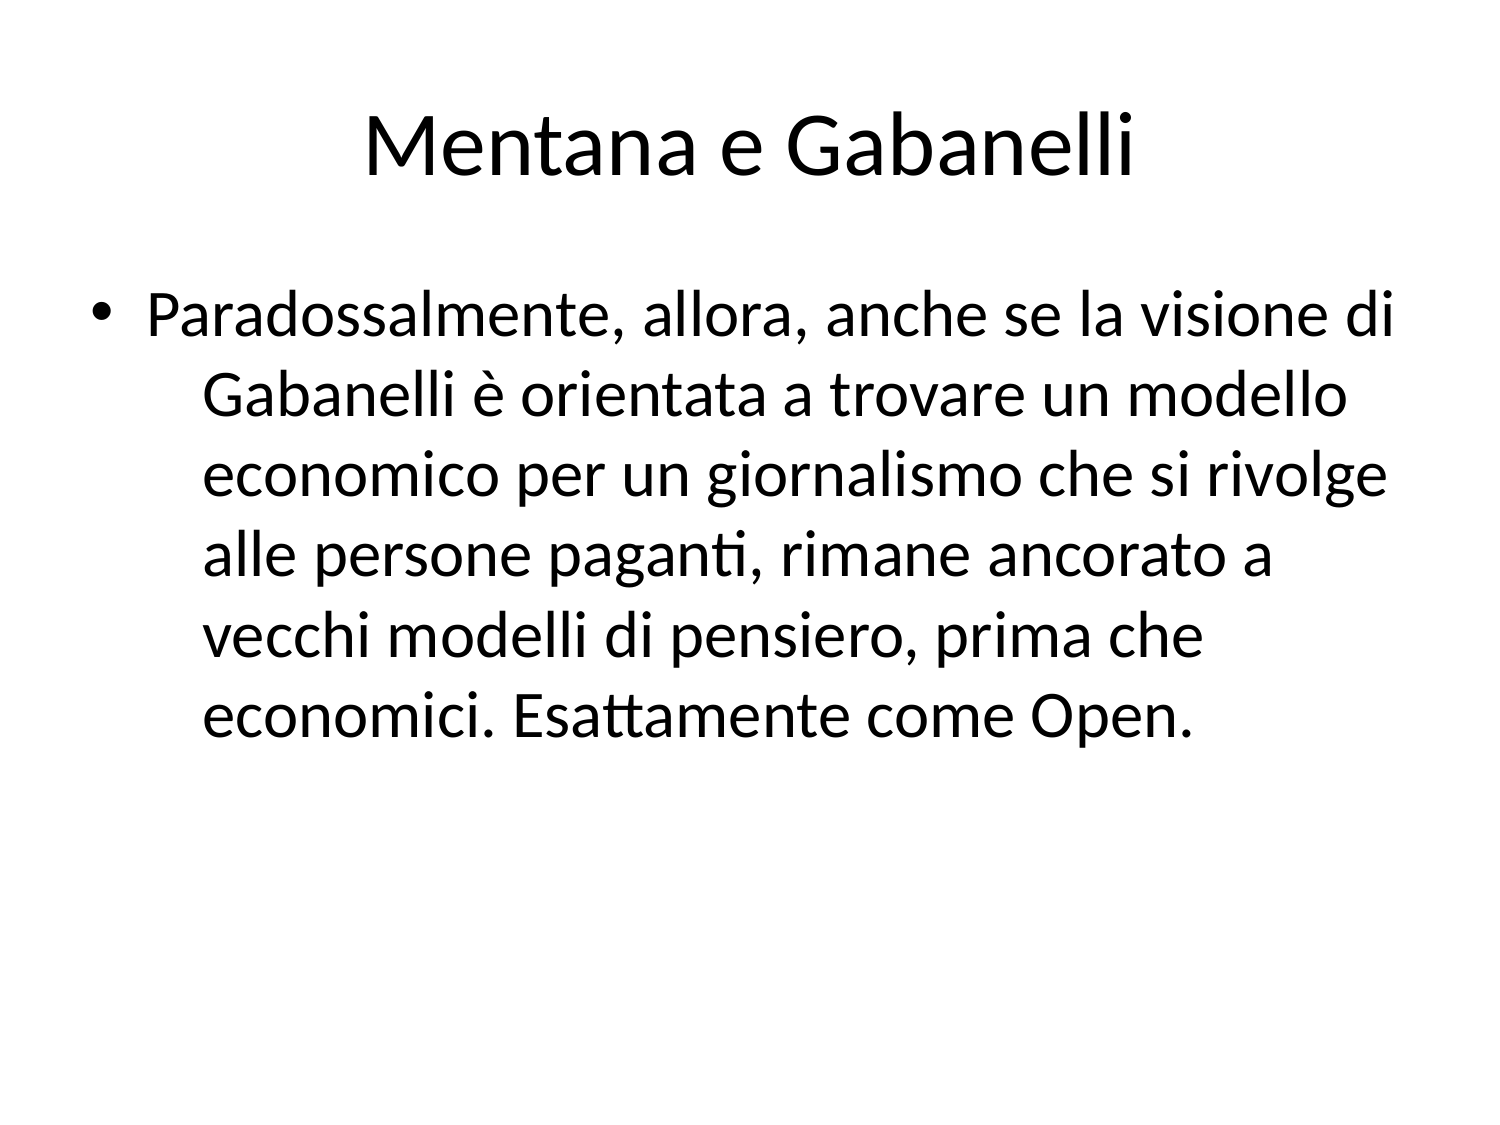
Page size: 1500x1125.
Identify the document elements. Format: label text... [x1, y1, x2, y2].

list Paradossalmente, allora, anche se la visione di Gabanelli è orientata a trovare un modello economico per un giornalismo che si rivolge alle persone paganti, rimane ancorato a vecchi modelli di pensiero, prima che economici. Esattamente come Open. [75, 262, 1426, 1005]
title Mentana e Gabanelli [75, 45, 1426, 233]
